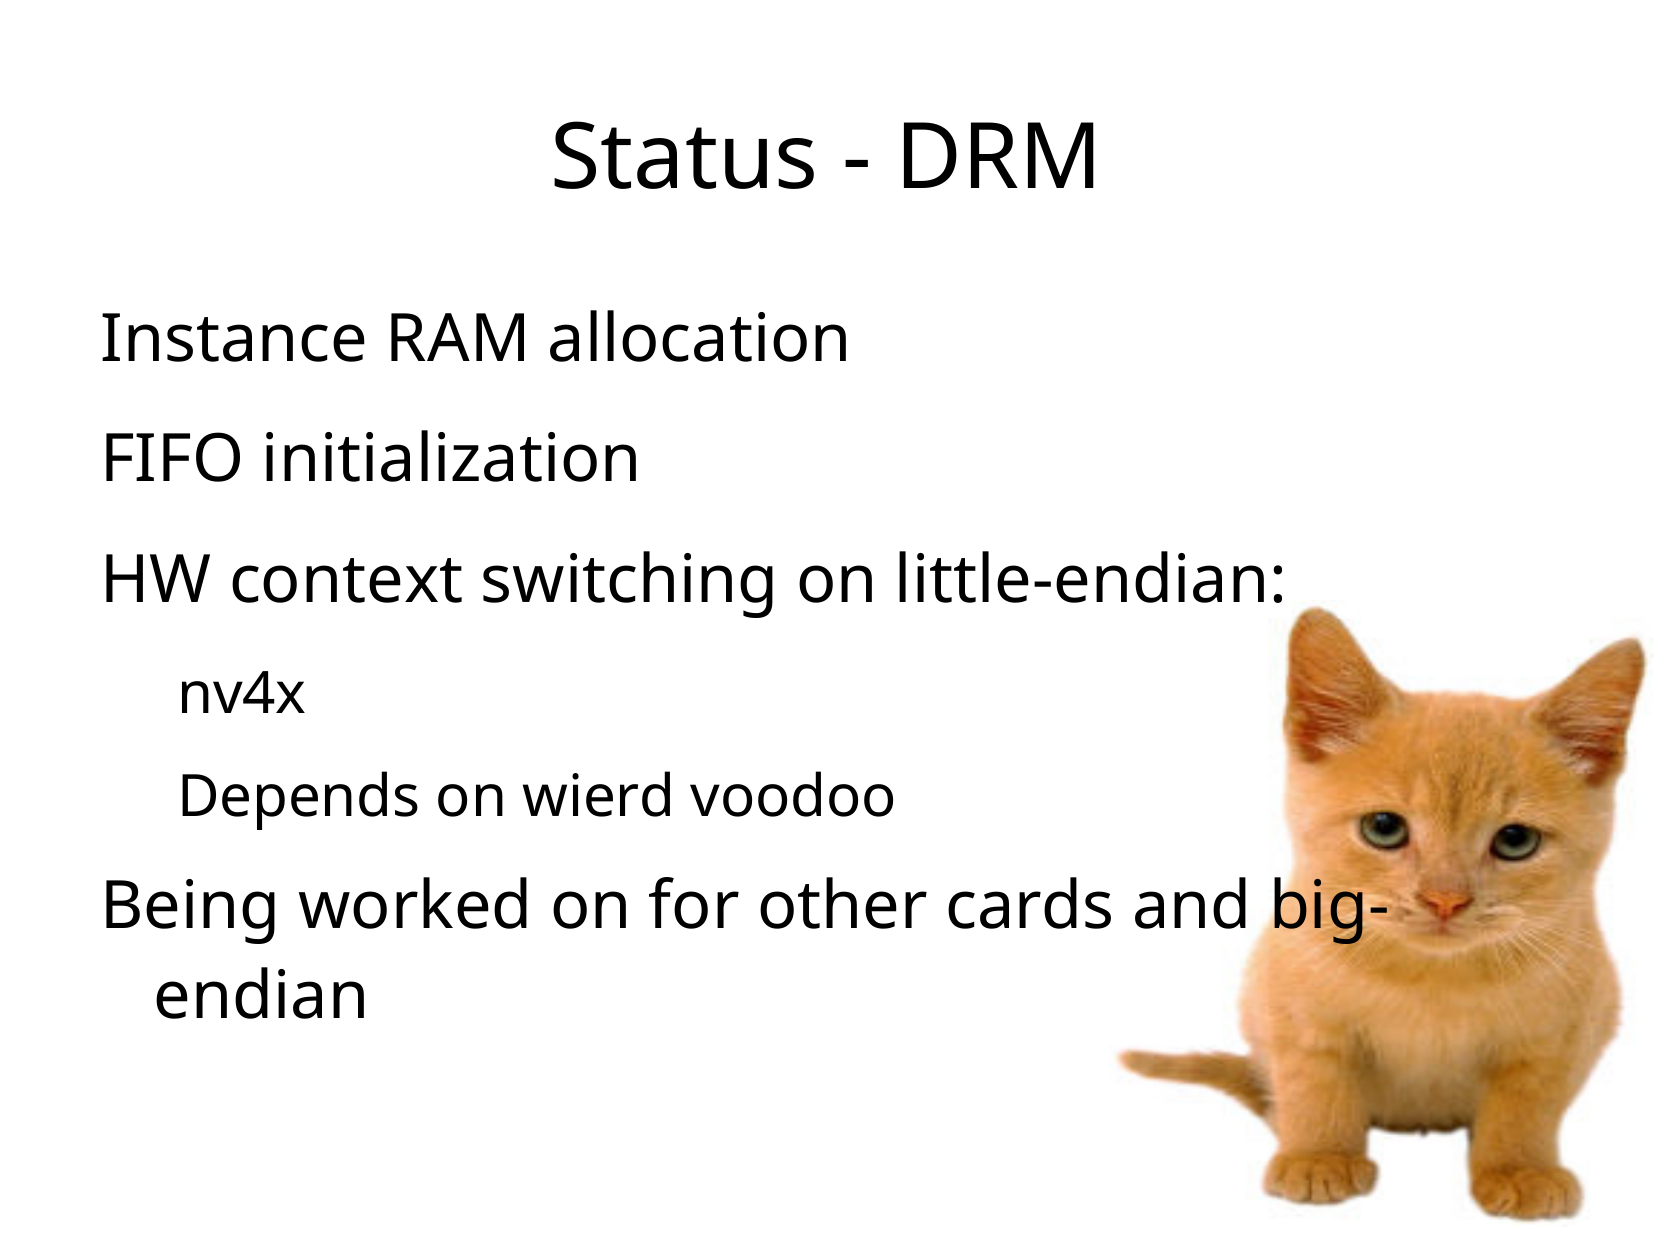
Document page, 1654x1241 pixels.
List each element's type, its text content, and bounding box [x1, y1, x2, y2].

list Instance RAM allocation FIFO initialization HW context switching on little-endian: nv4x Depends on wierd voodoo Being worked on for other cards and big-endian [82, 290, 1571, 1109]
title Status - DRM [82, 49, 1571, 257]
picture [1109, 600, 1654, 1227]
